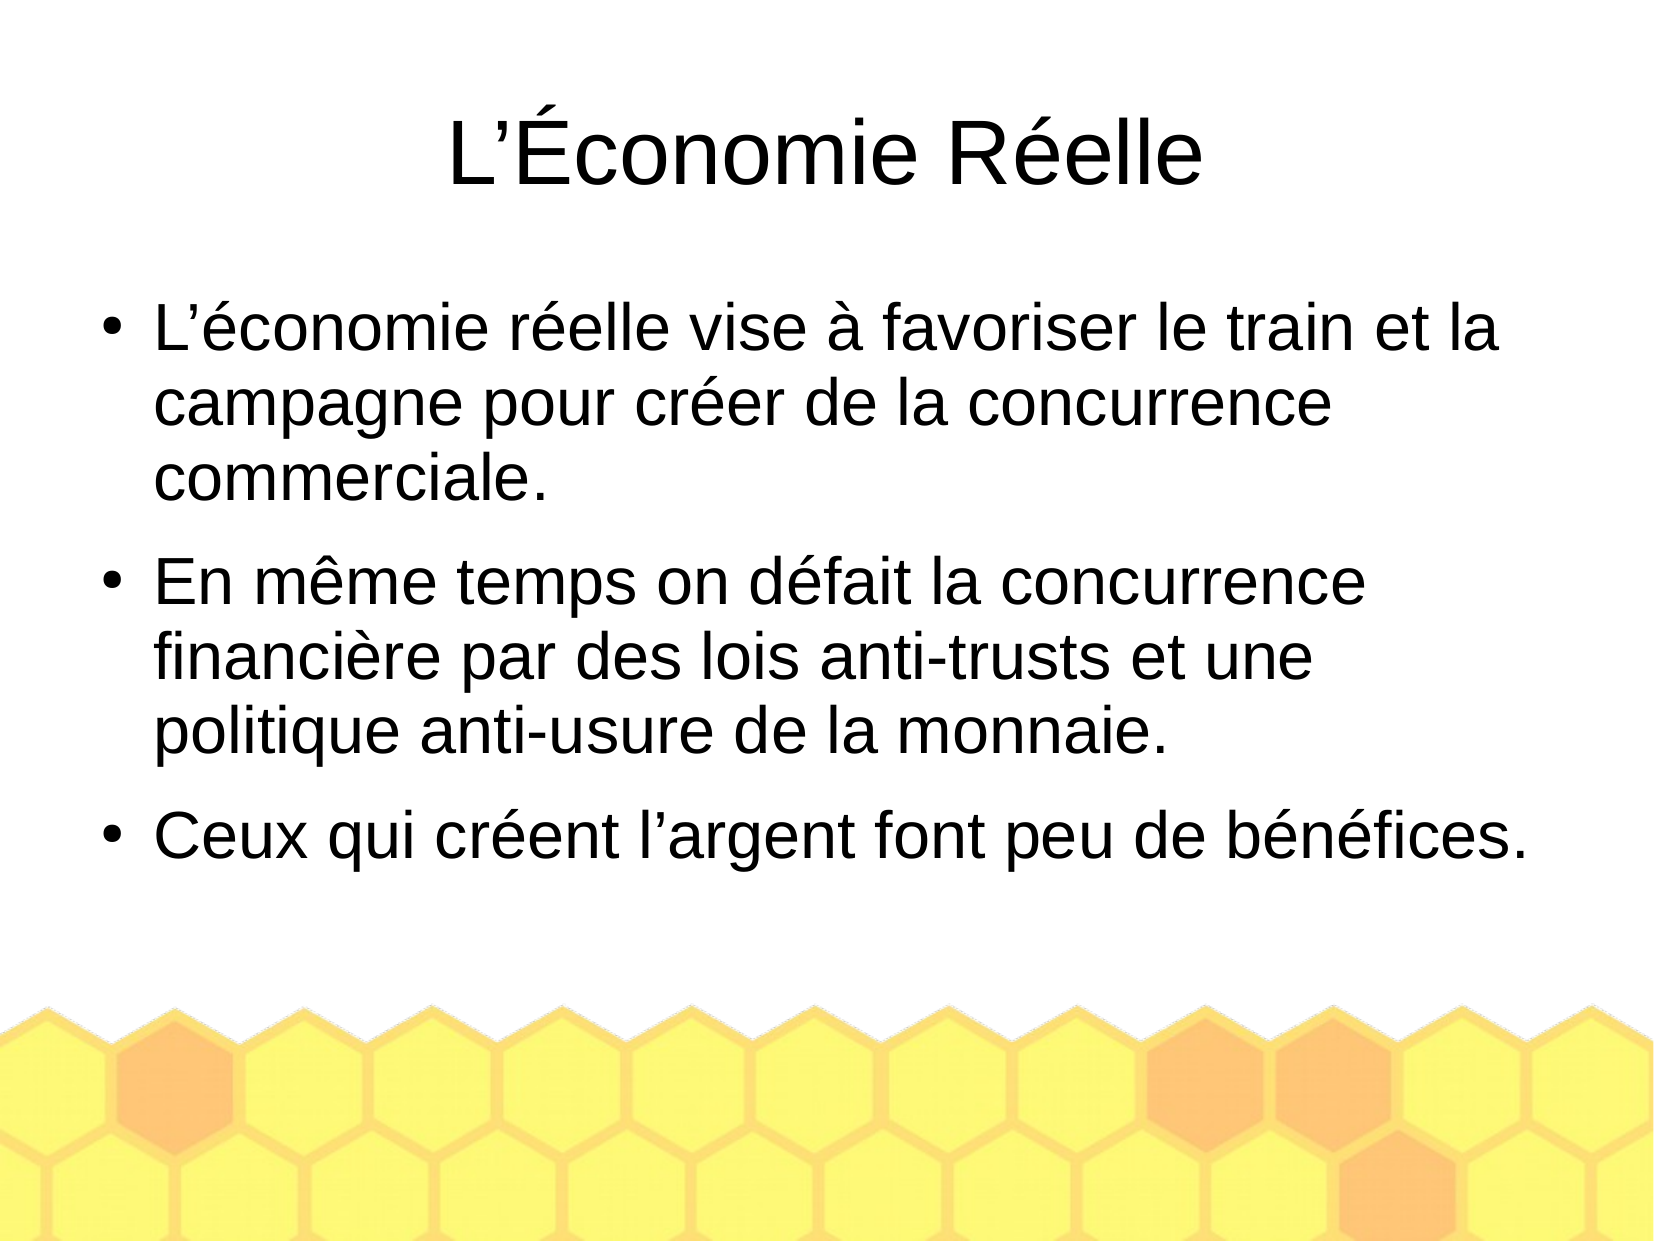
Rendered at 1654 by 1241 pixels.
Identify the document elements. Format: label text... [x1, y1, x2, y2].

list L’économie réelle vise à favoriser le train et la campagne pour créer de la concurrence commerciale. En même temps on défait la concurrence financière par des lois anti-trusts et une politique anti-usure de la monnaie. Ceux qui créent l’argent font peu de bénéfices. [82, 290, 1571, 1010]
title L’Économie Réelle [82, 49, 1571, 257]
picture [0, 1001, 1654, 1241]
